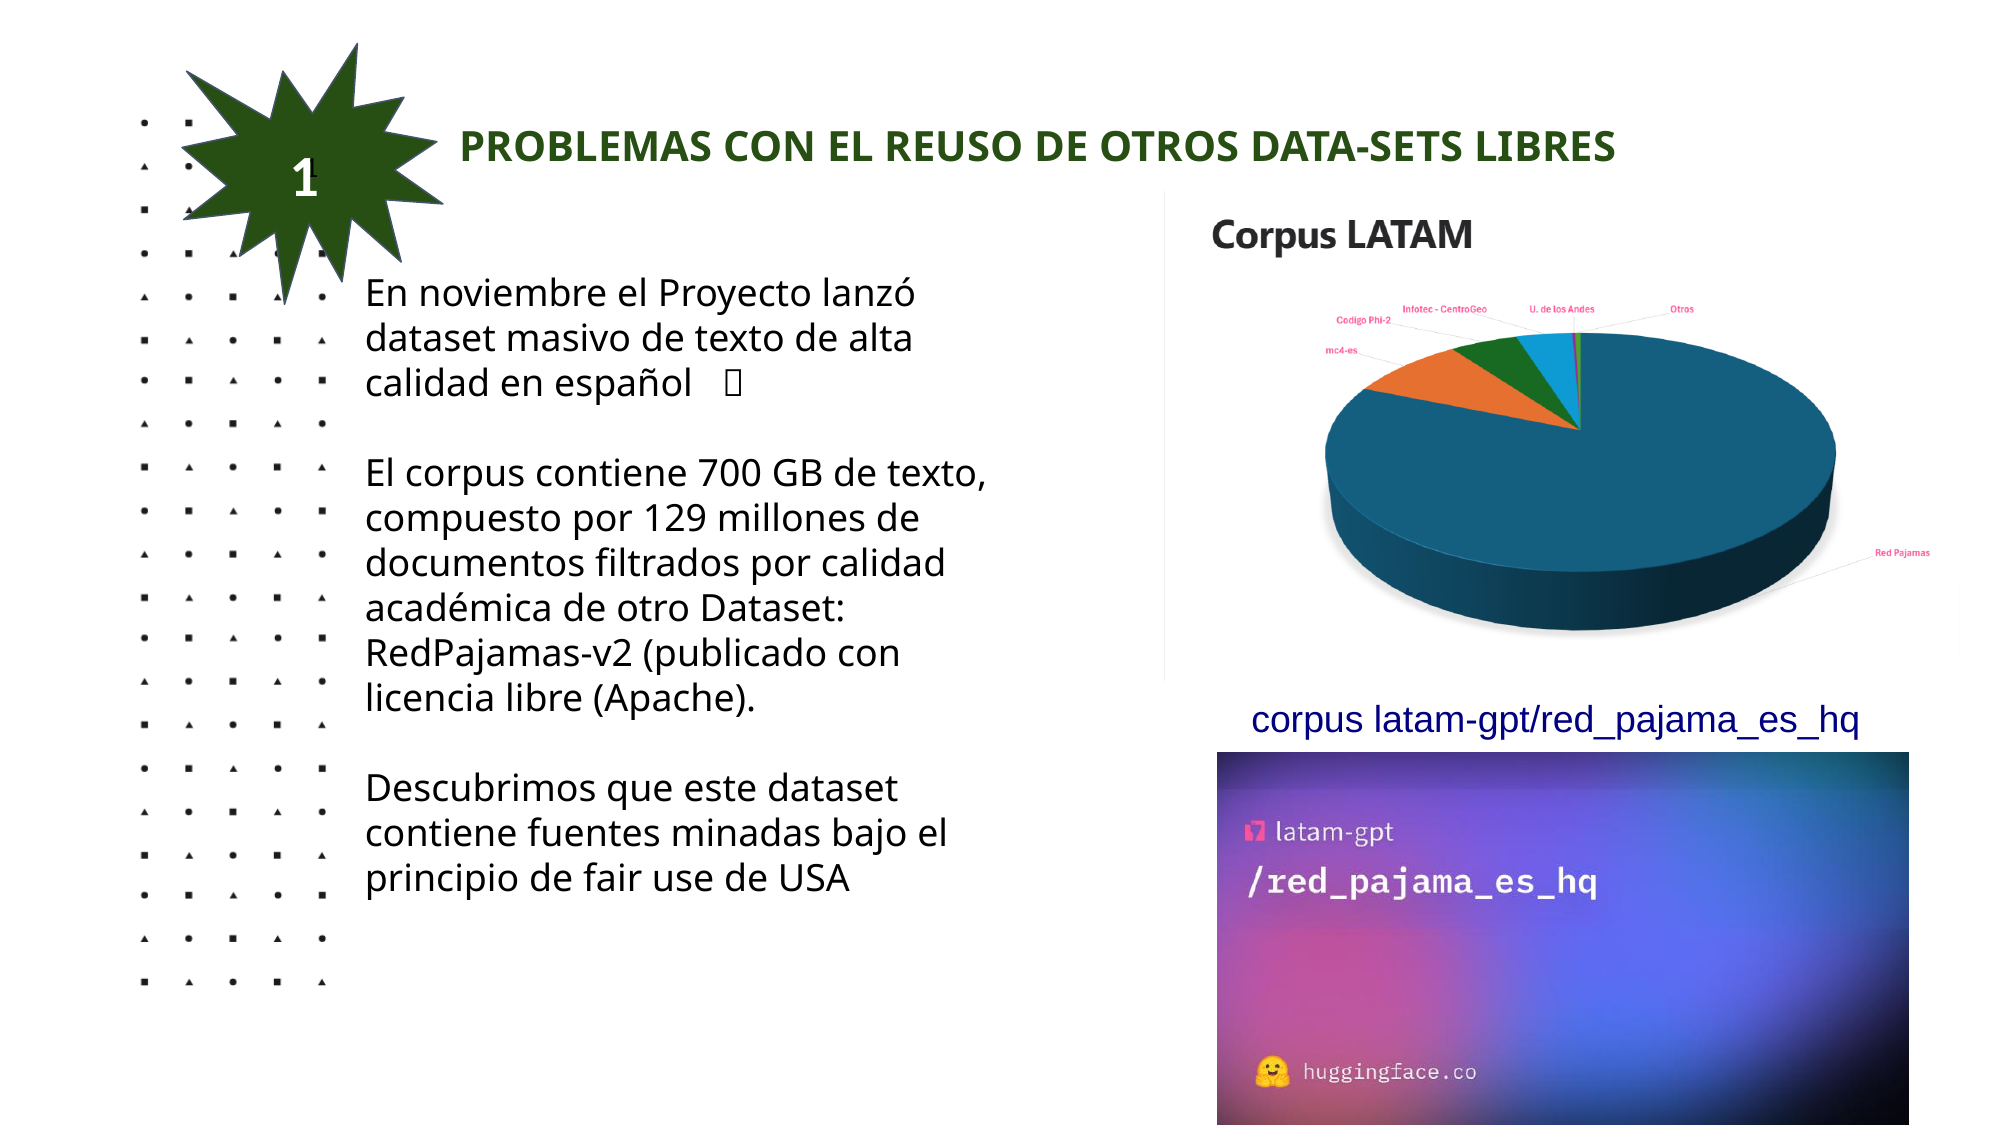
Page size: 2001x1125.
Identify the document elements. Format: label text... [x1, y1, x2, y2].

text_box corpus latam-gpt/red_pajama_es_hq [1236, 681, 1891, 752]
picture [0, 0, 2000, 1125]
text_box En noviembre el Proyecto lanzó dataset masivo de texto de alta calidad en español 🤗 El corpus contiene 700 GB de texto, compuesto por 129 millones de documentos filtrados por calidad académica de otro Dataset: RedPajamas-v2 (publicado con licencia libre (Apache). Descubrimos que este dataset contiene fuentes minadas bajo el principio de fair use de USA [349, 253, 1041, 915]
text_box 1 [274, 123, 351, 224]
text_box 1 [182, 43, 443, 305]
text_box PROBLEMAS CON EL REUSO DE OTROS DATA-SETS LIBRES [385, 108, 1909, 187]
